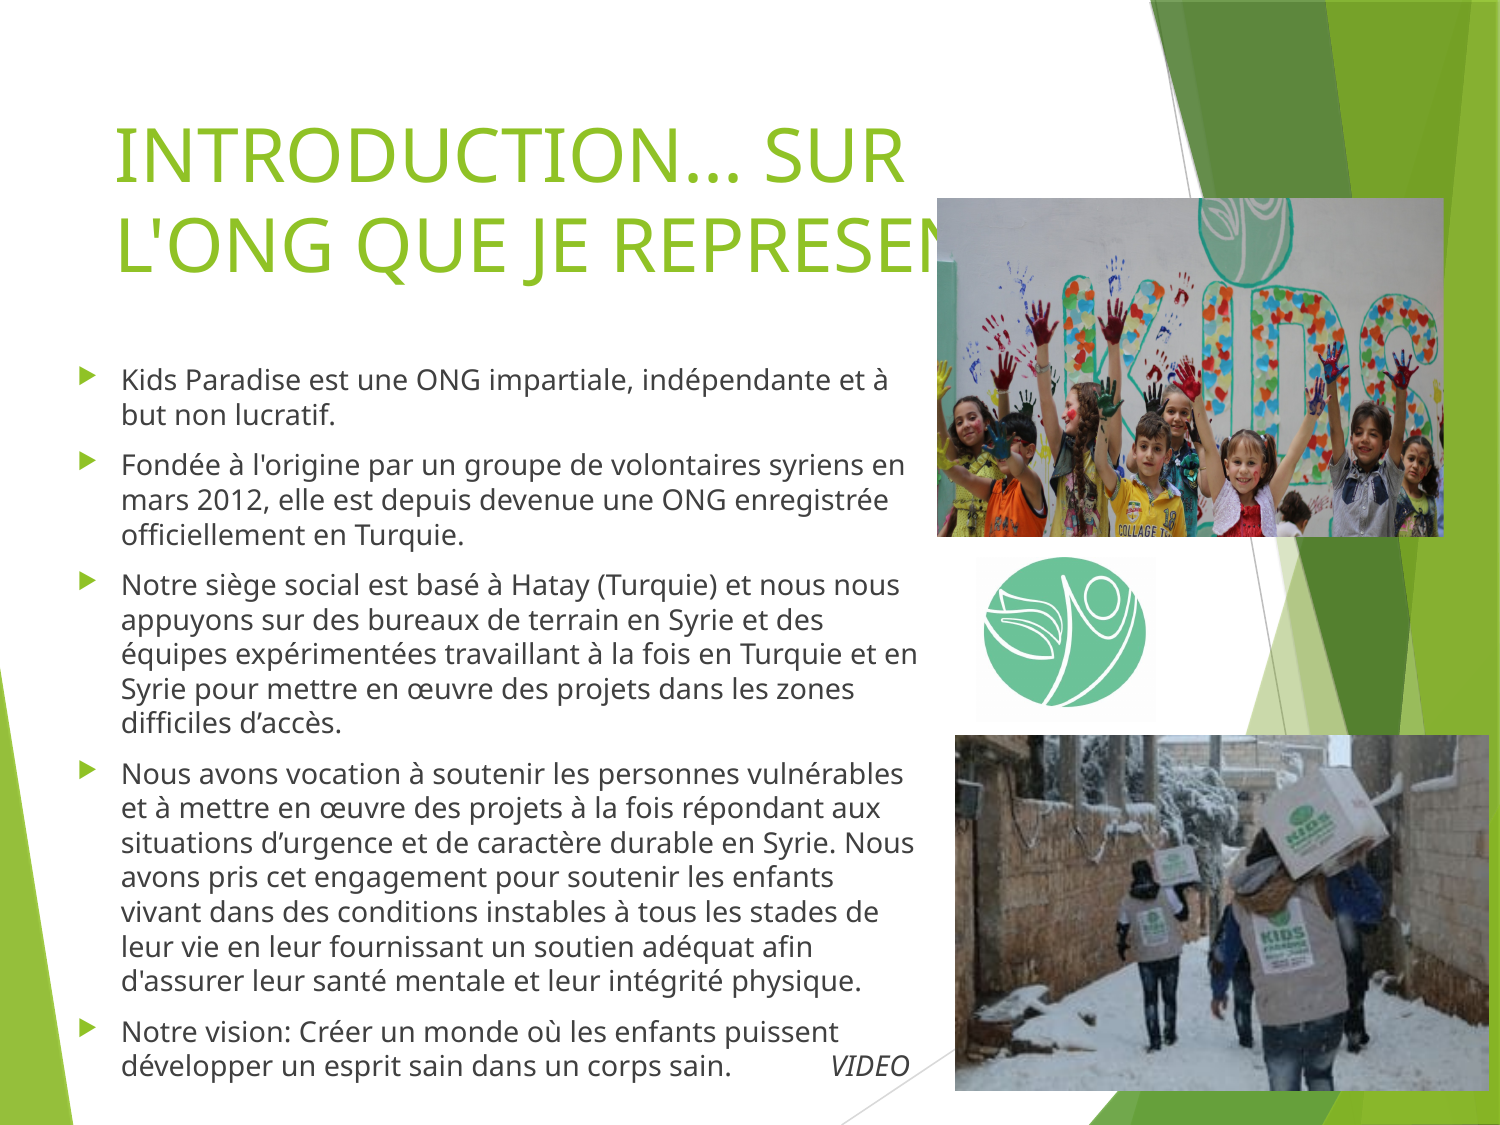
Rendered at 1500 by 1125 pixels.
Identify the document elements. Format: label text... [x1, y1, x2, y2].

picture [976, 557, 1156, 722]
list Kids Paradise est une ONG impartiale, indépendante et à but non lucratif. Fondée à l'origine par un groupe de volontaires syriens en mars 2012, elle est depuis devenue une ONG enregistrée officiellement en Turquie. Notre siège social est basé à Hatay (Turquie) et nous nous appuyons sur des bureaux de terrain en Syrie et des équipes expérimentées travaillant à la fois en Turquie et en Syrie pour mettre en œuvre des projets dans les zones difficiles d’accès. Nous avons vocation à soutenir les personnes vulnérables et à mettre en œuvre des projets à la fois répondant aux situations d’urgence et de caractère durable en Syrie. Nous avons pris cet engagement pour soutenir les enfants vivant dans des conditions instables à tous les stades de leur vie en leur fournissant un soutien adéquat afin d'assurer leur santé mentale et leur intégrité physique. Notre vision: Créer un monde où les enfants puissent développer un esprit sain dans un corps sain. VIDEO [62, 354, 938, 1125]
title INTRODUCTION... SUR L'ONG QUE JE REPRESENTE [99, 99, 1142, 317]
picture [955, 735, 1489, 1091]
picture [937, 198, 1444, 537]
